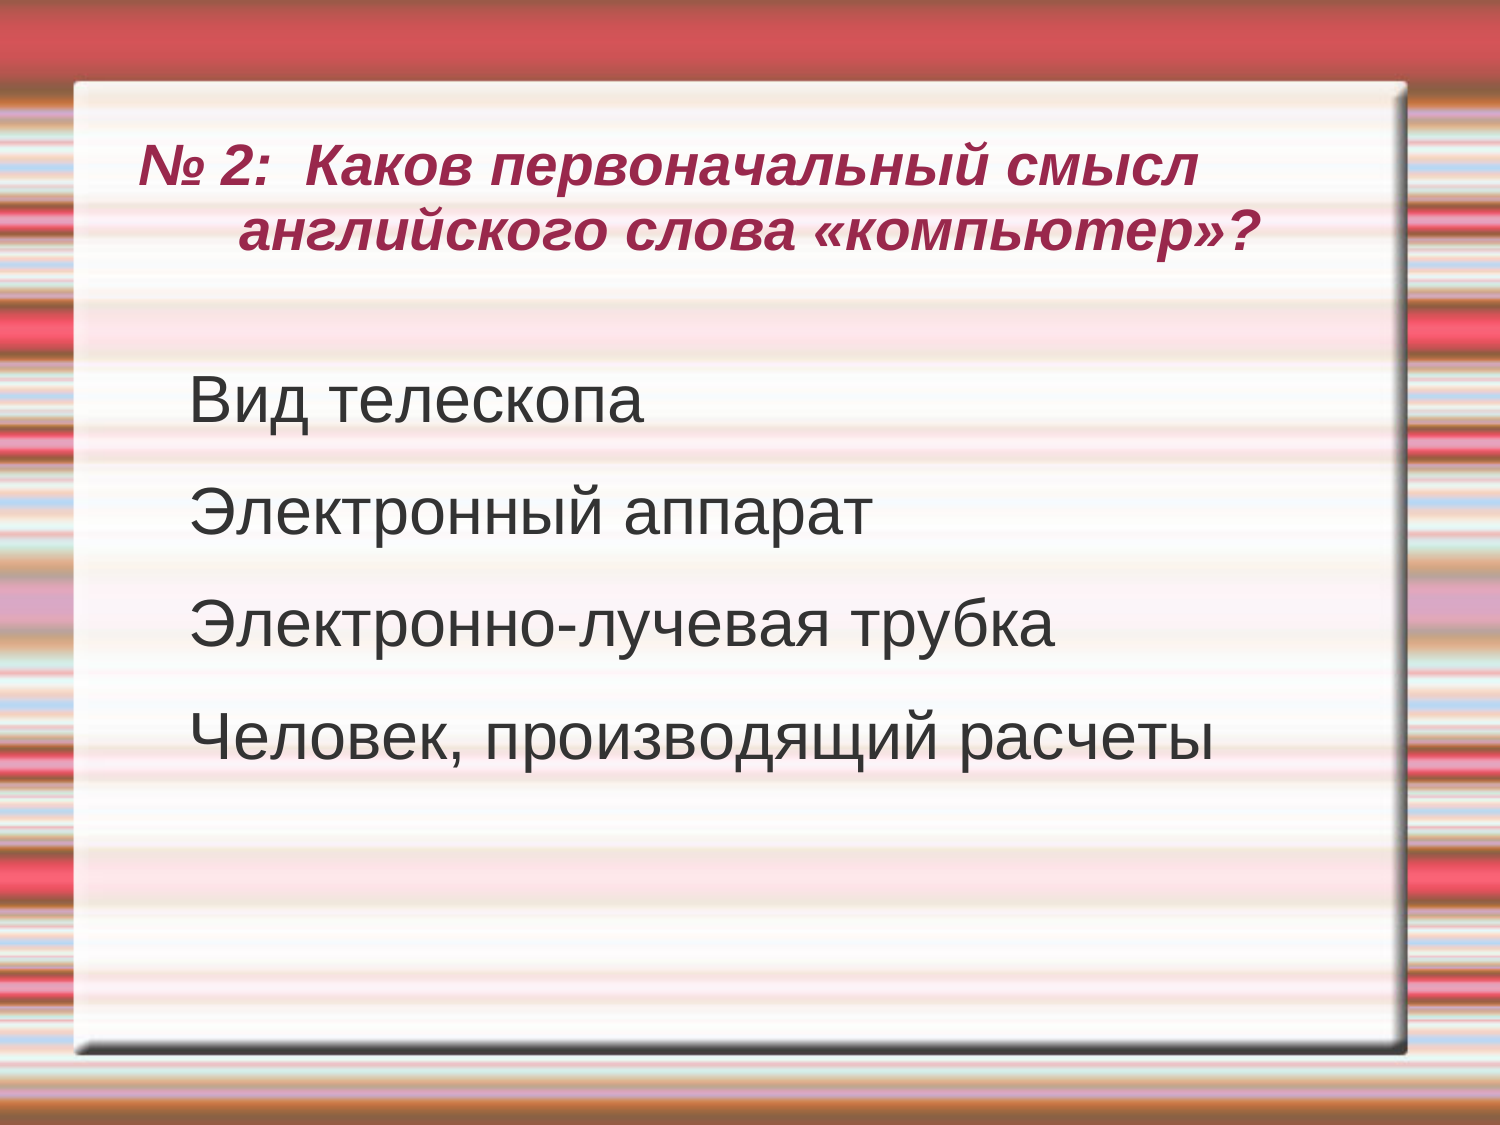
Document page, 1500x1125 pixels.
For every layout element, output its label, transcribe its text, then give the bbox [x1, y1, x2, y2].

title № 2: Каков первоначальный смысл английского слова «компьютер»? [110, 96, 1392, 300]
text_box [587, 1049, 1063, 1125]
list Вид телескопа Электронный аппарат Электронно-лучевая трубка Человек, производящий расчеты [177, 324, 1355, 827]
text_box [187, 1049, 501, 1125]
picture [0, 0, 1500, 1125]
